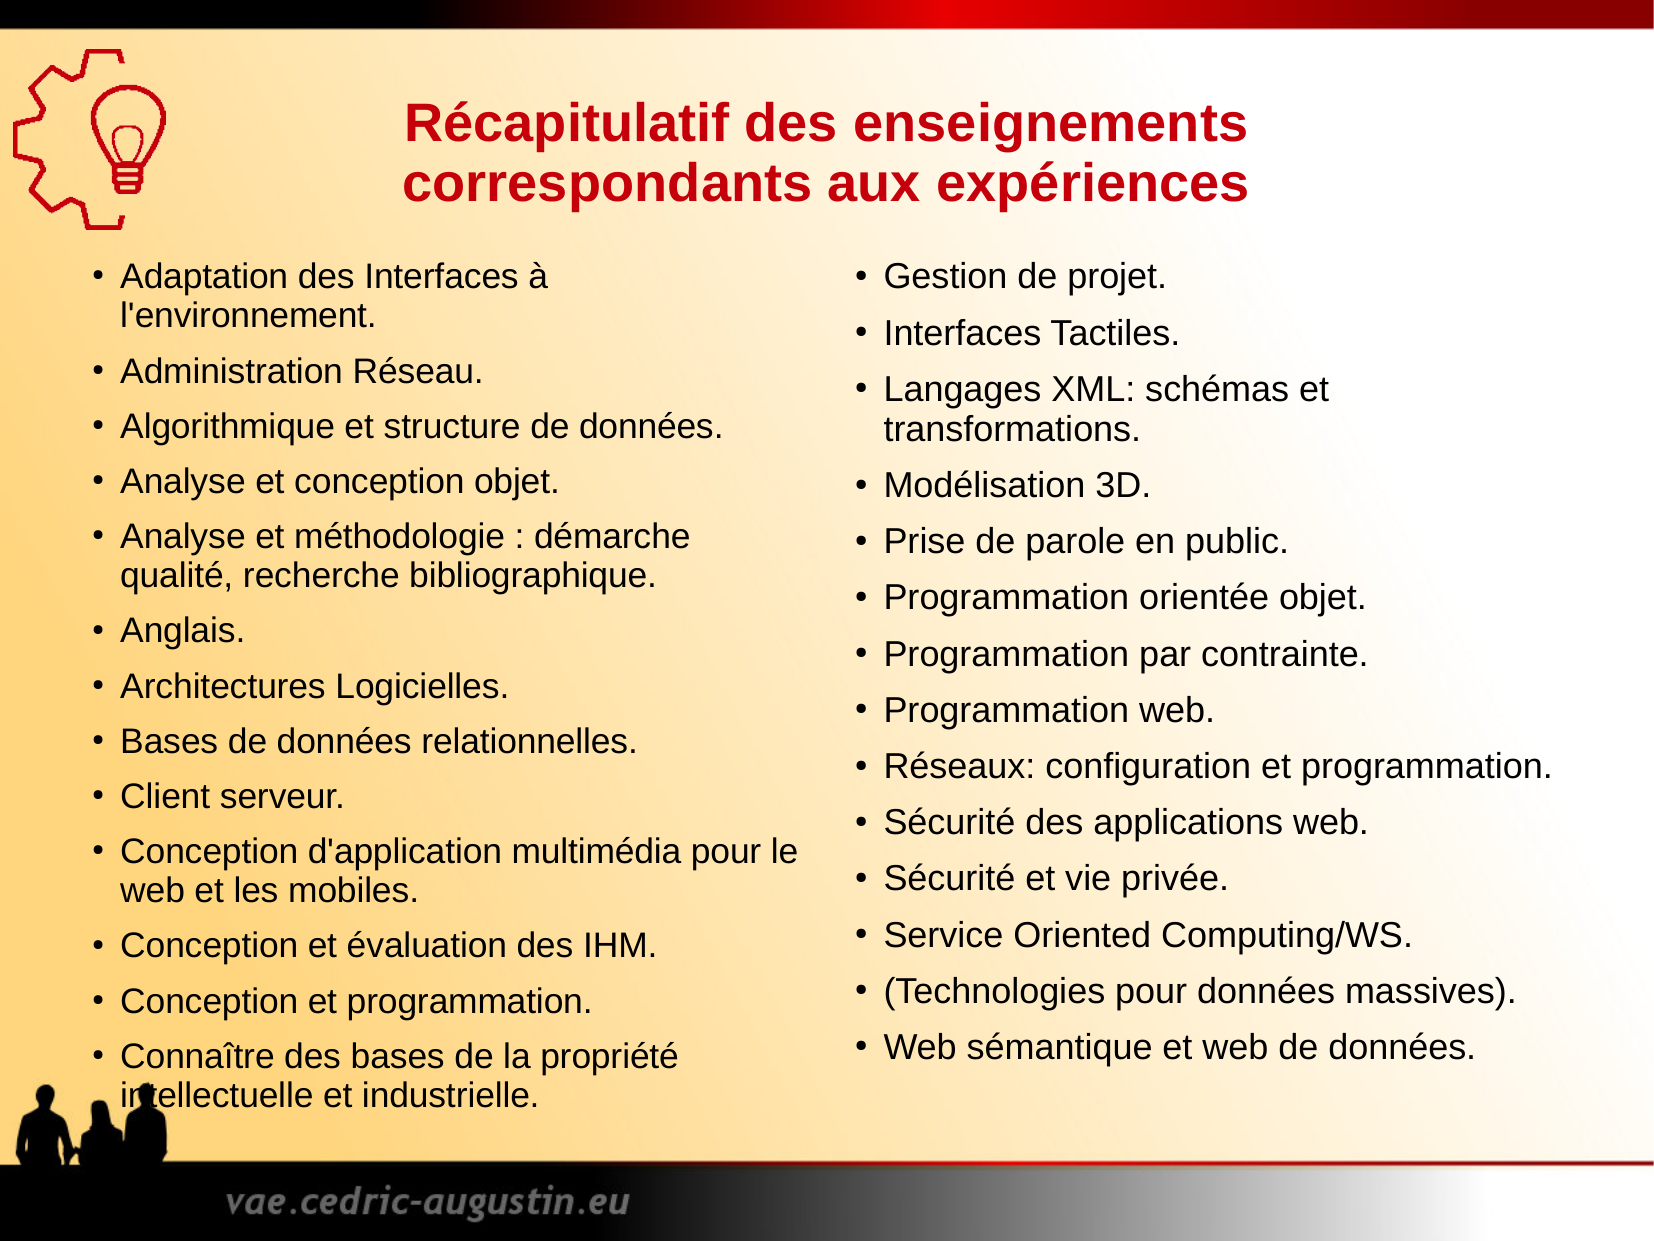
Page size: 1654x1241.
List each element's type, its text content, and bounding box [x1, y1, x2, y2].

list Adaptation des Interfaces à l'environnement. Administration Réseau. Algorithmique et structure de données. Analyse et conception objet. Analyse et méthodologie : démarche qualité, recherche bibliographique. Anglais. Architectures Logicielles. Bases de données relationnelles. Client serveur. Conception d'application multimédia pour le web et les mobiles. Conception et évaluation des IHM. Conception et programmation. Connaître des bases de la propriété intellectuelle et industrielle. [82, 256, 809, 1123]
list Gestion de projet. Interfaces Tactiles. Langages XML: schémas et transformations. Modélisation 3D. Prise de parole en public. Programmation orientée objet. Programmation par contrainte. Programmation web. Réseaux: configuration et programmation. Sécurité des applications web. Sécurité et vie privée. Service Oriented Computing/WS. (Technologies pour données massives). Web sémantique et web de données. [845, 256, 1572, 1087]
title Récapitulatif des enseignements correspondants aux expériences [82, 49, 1571, 257]
picture [0, 0, 1654, 1241]
